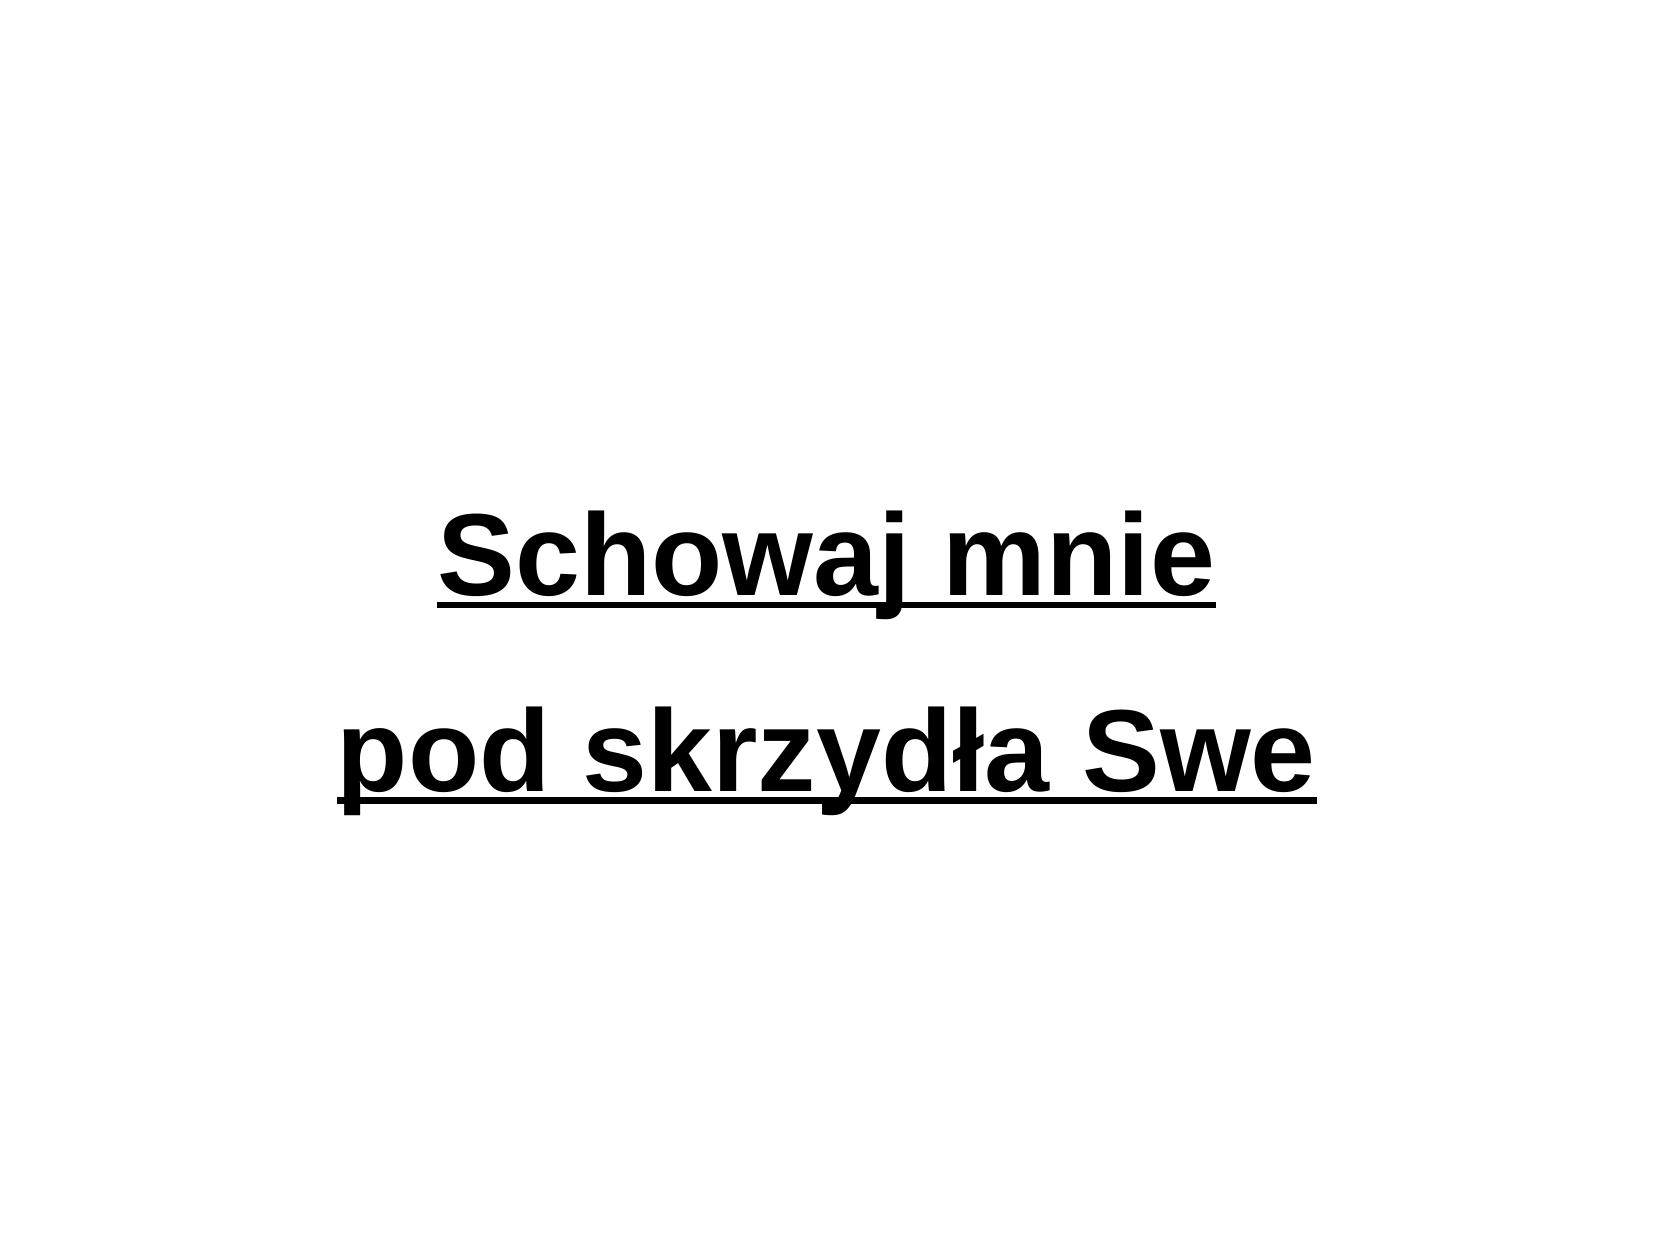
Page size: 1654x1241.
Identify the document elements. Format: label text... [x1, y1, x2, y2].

subtitle Schowaj mnie pod skrzydła Swe [0, 0, 1654, 1241]
